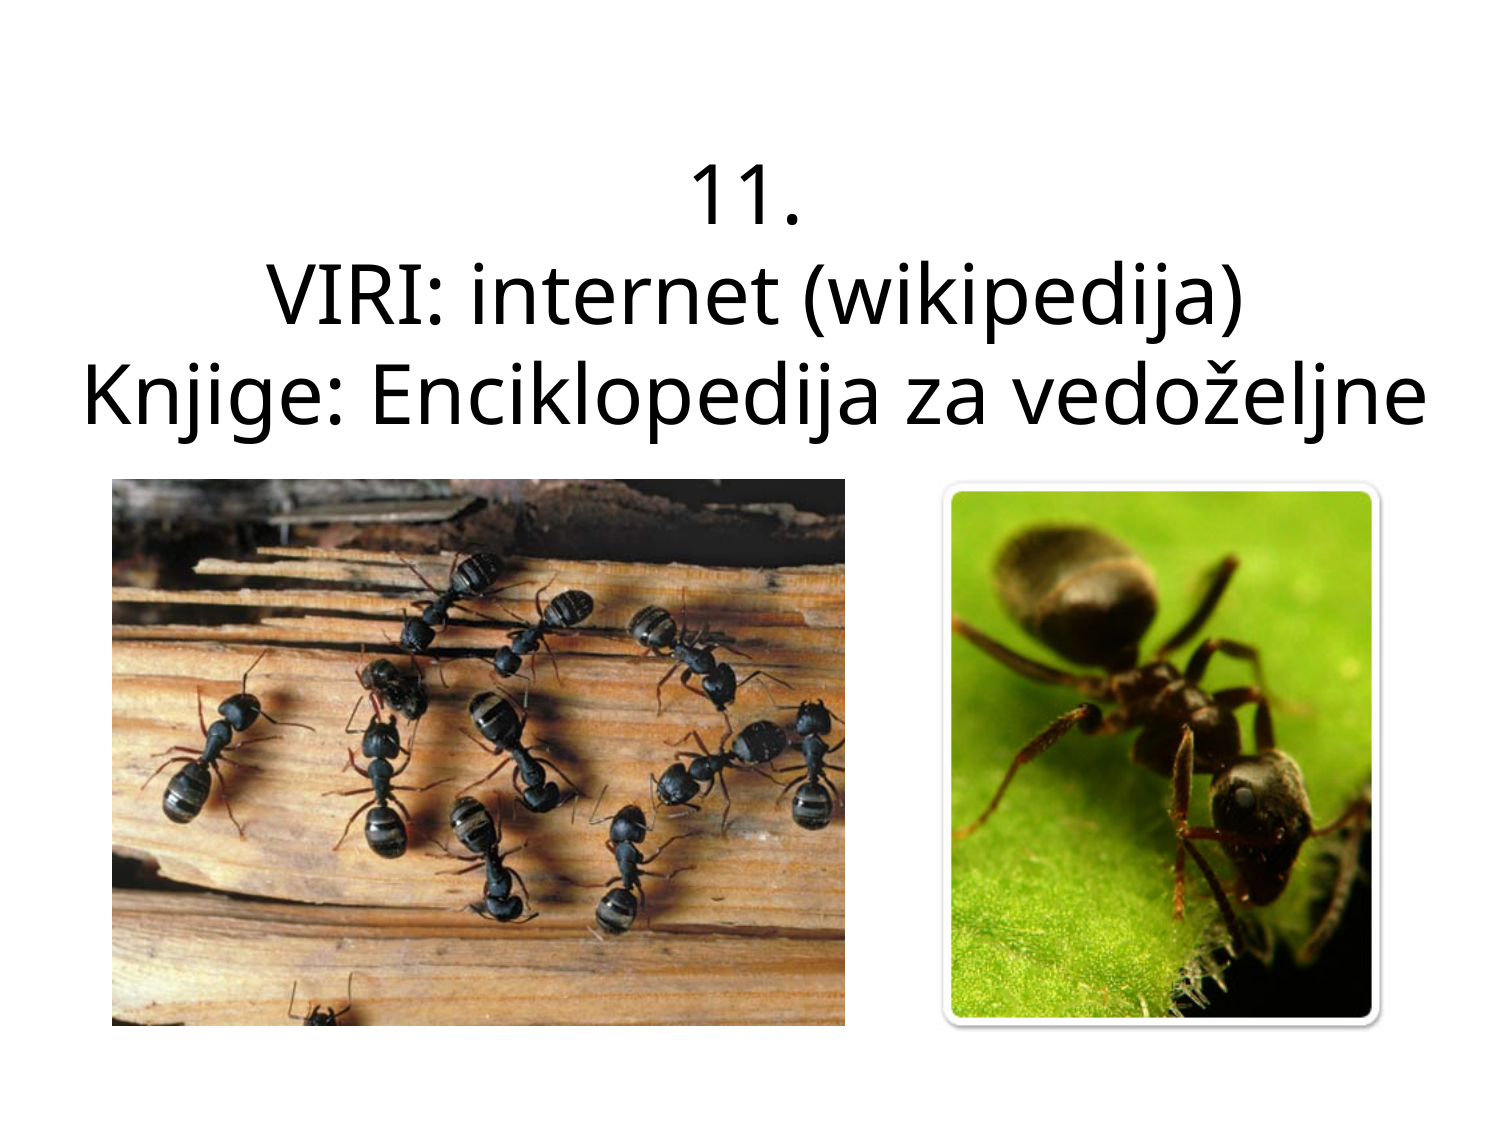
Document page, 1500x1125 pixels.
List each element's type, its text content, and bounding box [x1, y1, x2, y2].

picture [112, 479, 845, 1026]
title 11. VIRI: internet (wikipedija) Knjige: Enciklopedija za vedoželjne [41, 78, 1471, 504]
picture [939, 479, 1386, 1032]
